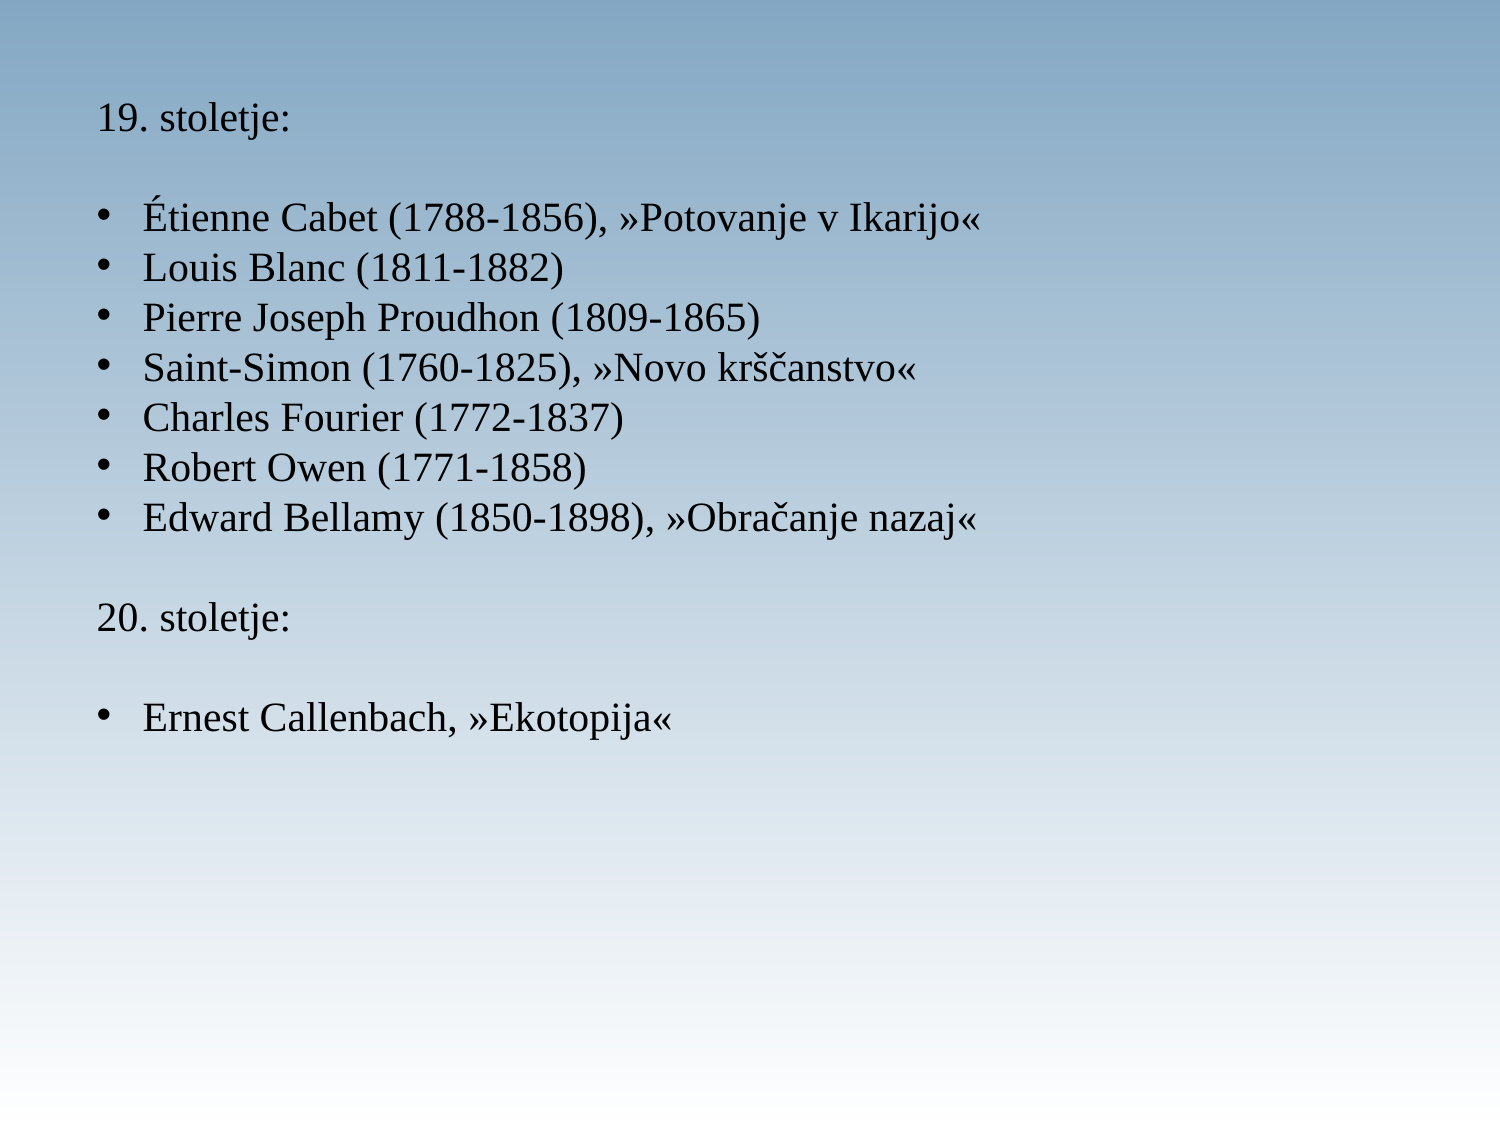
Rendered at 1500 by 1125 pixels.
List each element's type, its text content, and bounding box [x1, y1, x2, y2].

text_box 19. stoletje: Étienne Cabet (1788-1856), »Potovanje v Ikarijo« Louis Blanc (1811-1882) Pierre Joseph Proudhon (1809-1865) Saint-Simon (1760-1825), »Novo krščanstvo« Charles Fourier (1772-1837) Robert Owen (1771-1858) Edward Bellamy (1850-1898), »Obračanje nazaj« 20. stoletje: Ernest Callenbach, »Ekotopija« [81, 81, 1430, 898]
